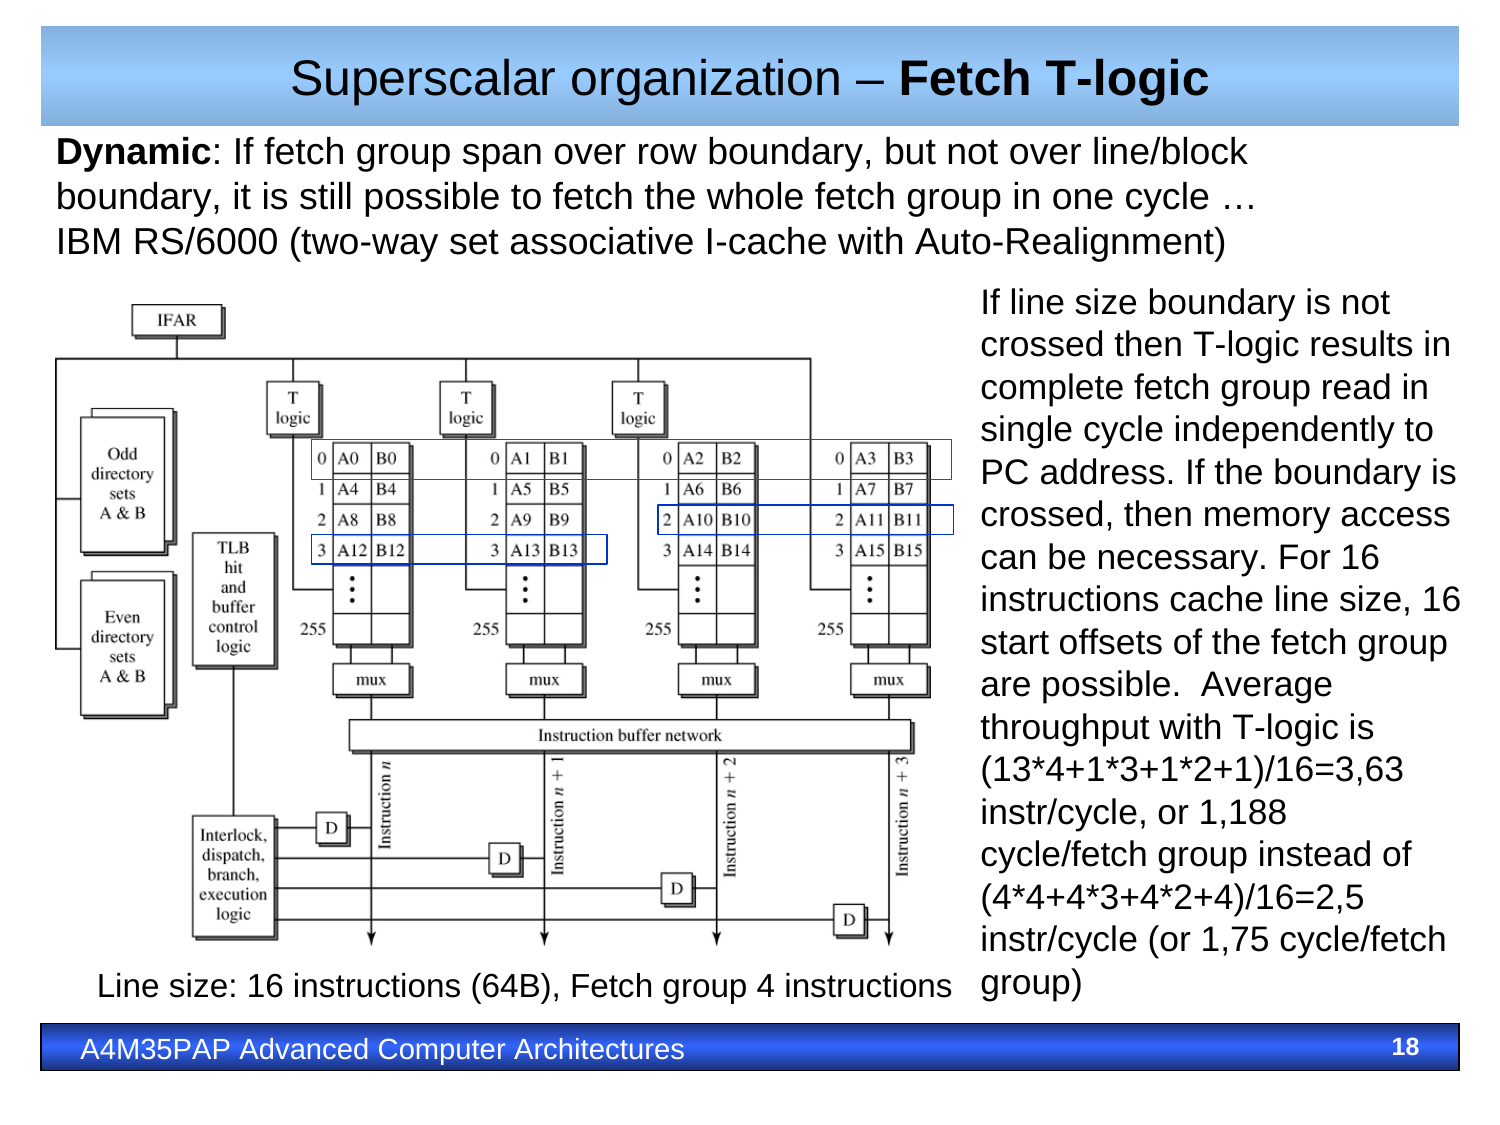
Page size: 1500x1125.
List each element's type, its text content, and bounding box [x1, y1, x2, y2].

picture [55, 304, 931, 946]
title Superscalar organization – Fetch T-logic [41, 26, 1459, 126]
text_box Line size: 16 instructions (64B), Fetch group 4 instructions [82, 956, 1003, 1012]
picture [659, 506, 931, 534]
text_box If line size boundary is not crossed then T-logic results in complete fetch group read in single cycle independently to PC address. If the boundary is crossed, then memory access can be necessary. For 16 instructions cache line size, 16 start offsets of the fetch group are possible. Average throughput with T-logic is (13*4+1*3+1*2+1)/16=3,63 instr/cycle, or 1,188 cycle/fetch group instead of (4*4+4*3+4*2+4)/16=2,5 instr/cycle (or 1,75 cycle/fetch group) [965, 271, 1477, 1010]
text_box Dynamic: If fetch group span over row boundary, but not over line/block boundary, it is still possible to fetch the whole fetch group in one cycle … IBM RS/6000 (two-way set associative I-cache with Auto-Realignment) [41, 119, 1299, 270]
picture [312, 440, 931, 479]
